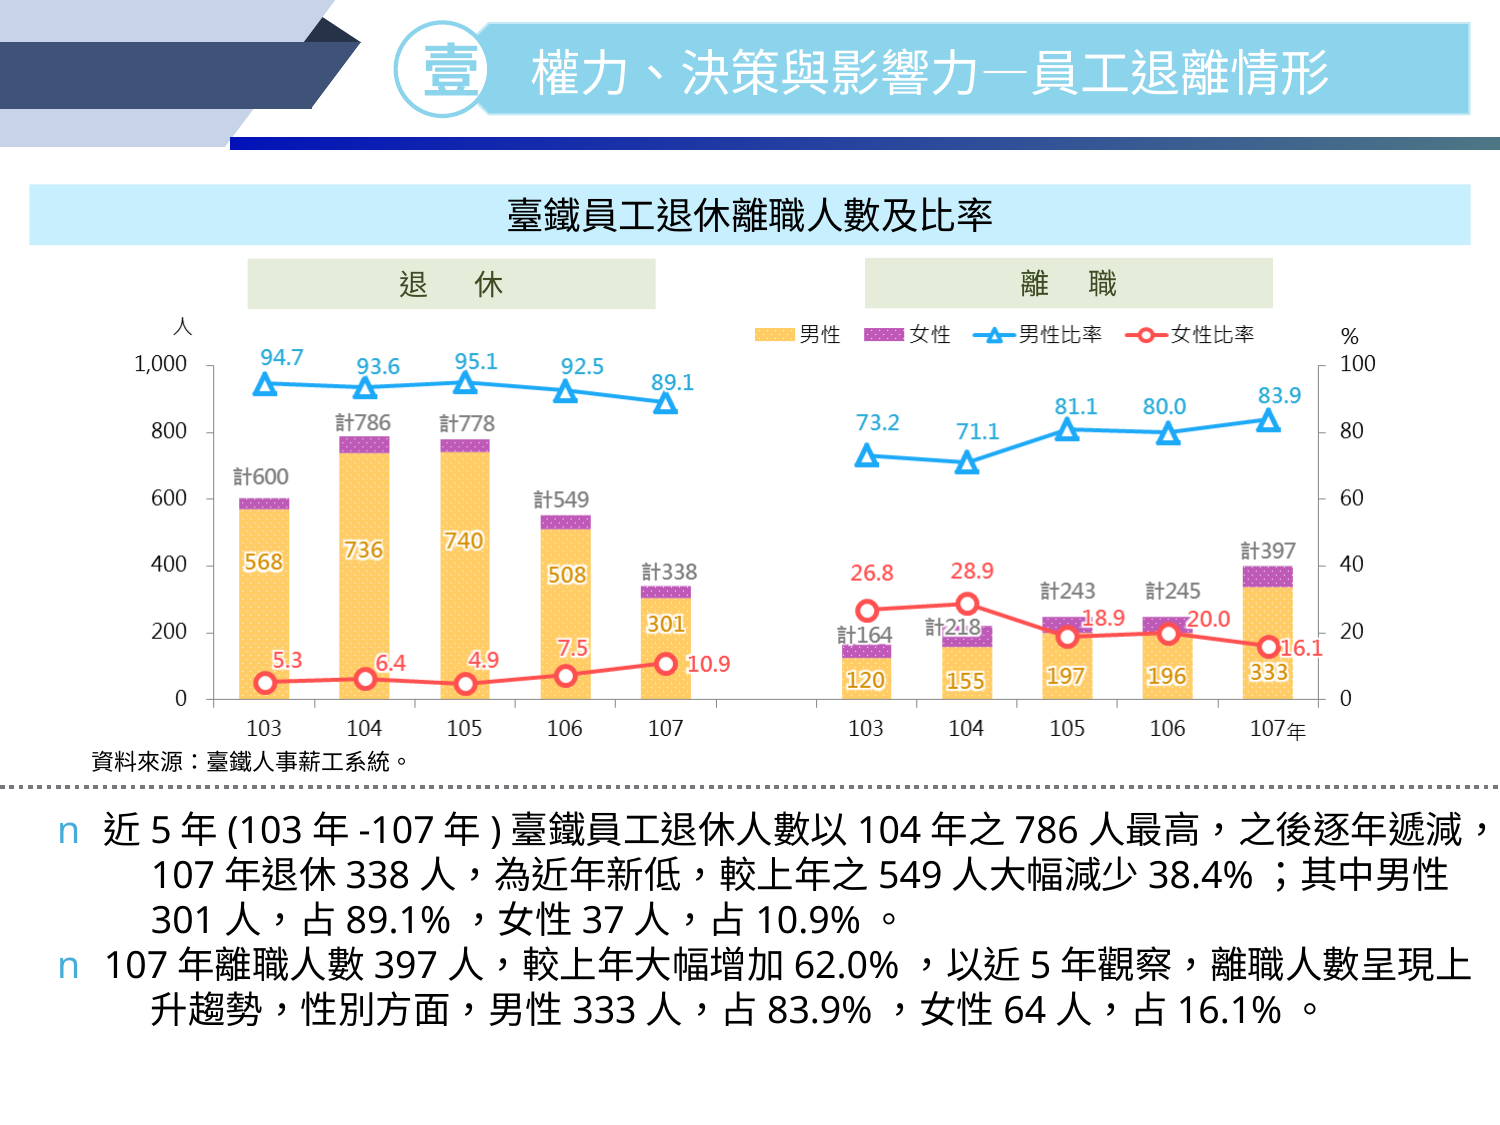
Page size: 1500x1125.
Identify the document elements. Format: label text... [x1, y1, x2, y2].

text_box [230, 137, 1500, 149]
text_box [478, 21, 1471, 116]
picture [106, 303, 1394, 756]
text_box 權力、決策與影響力—員工退離情形 [489, 25, 1384, 118]
text_box 臺鐵員工退休離職人數及比率 [29, 184, 1471, 246]
text_box 退 休 [247, 258, 656, 310]
text_box 壹 [407, 26, 478, 113]
text_box 資料來源：臺鐵人事薪工系統。 [76, 739, 597, 783]
text_box [424, 22, 461, 26]
text_box [395, 38, 407, 100]
text_box 近5年(103年-107年)臺鐵員工退休人數以104年之786人最高，之後逐年遞減，107年退休338人，為近年新低，較上年之549人大幅減少38.4%；其中男性301人，占89.1%，女性37人，占10.9%。 107年離職人數397人，較上年大幅增加62.0%，以近5年觀察，離職人數呈現上升趨勢，性別方面，男性333人，占83.9%，女性64人，占16.1%。 [41, 798, 1495, 1042]
text_box 離 職 [865, 257, 1273, 309]
